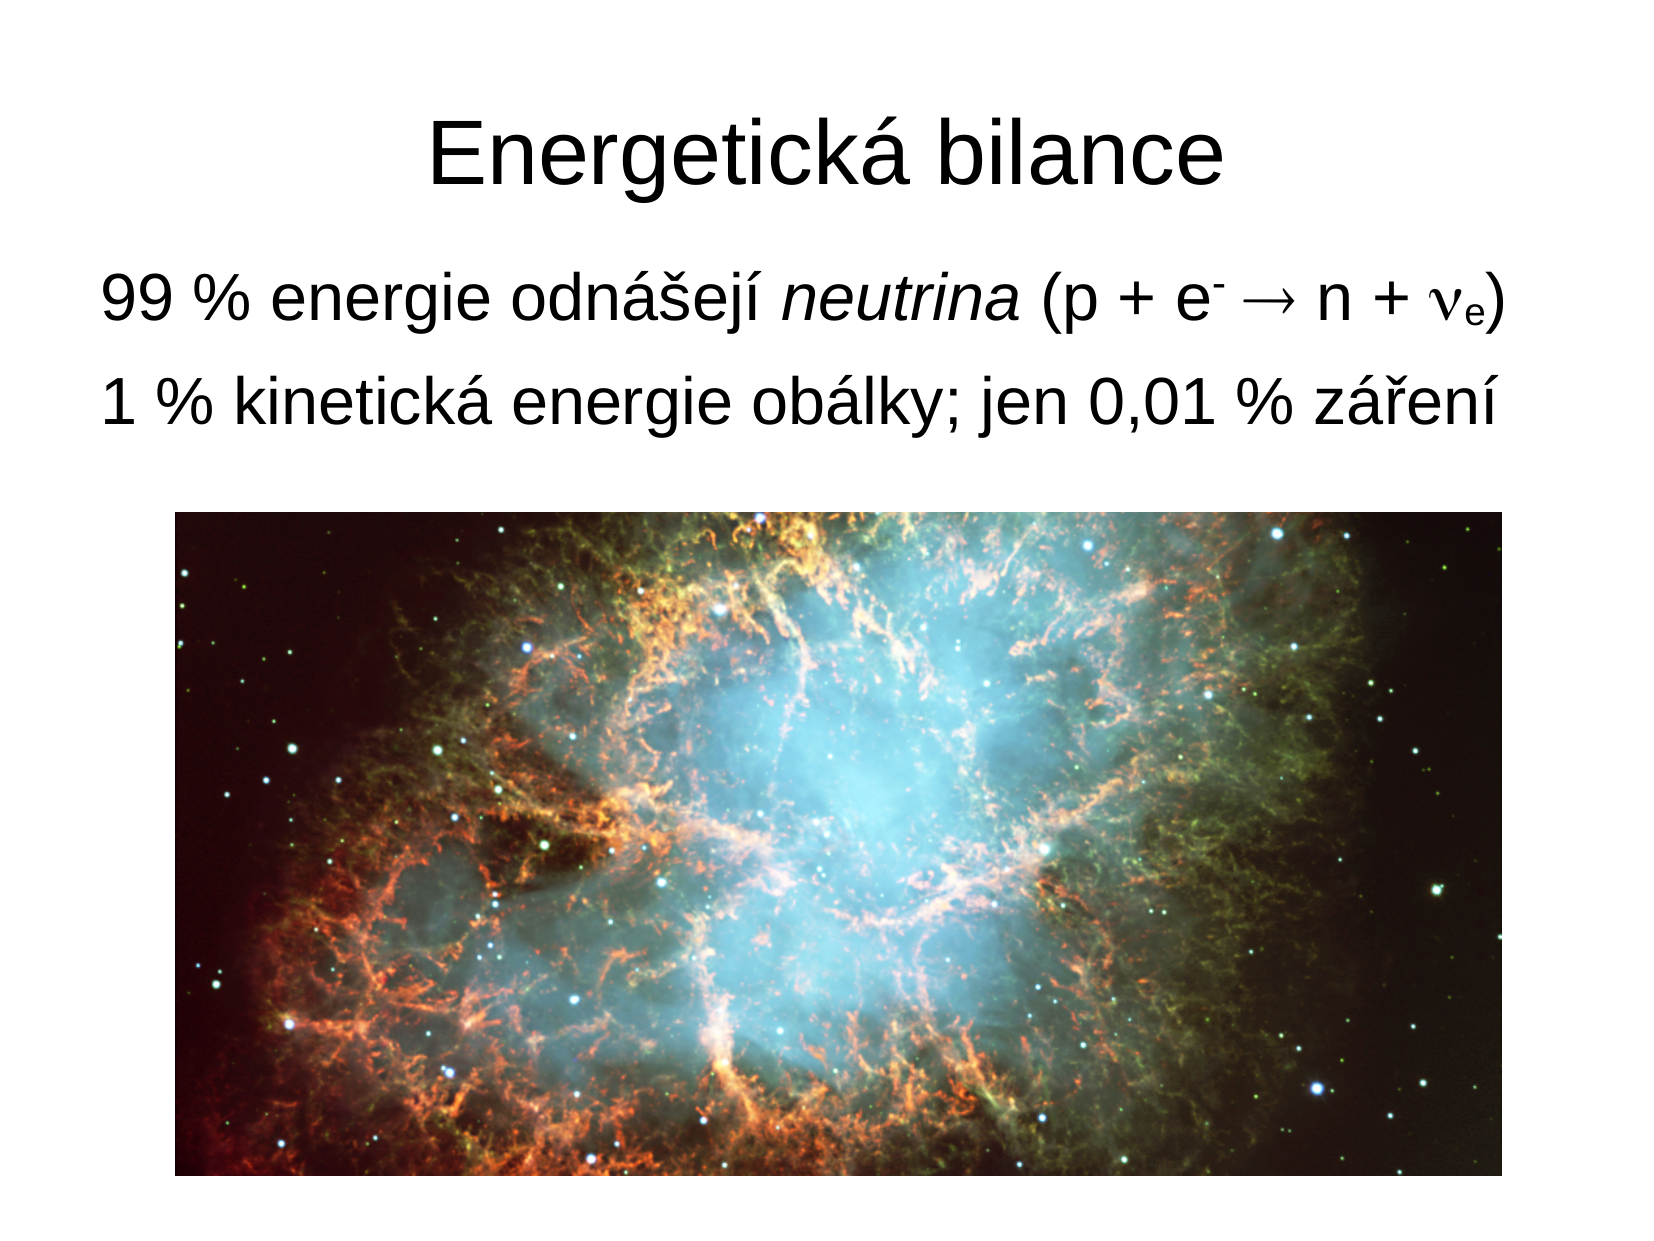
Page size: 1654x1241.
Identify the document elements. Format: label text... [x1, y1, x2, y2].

title Energetická bilance [82, 49, 1571, 257]
picture [175, 512, 1502, 1176]
list 99 % energie odnášejí neutrina (p + e-  n + ne) 1 % kinetická energie obálky; jen 0,01 % záření [82, 259, 1613, 488]
